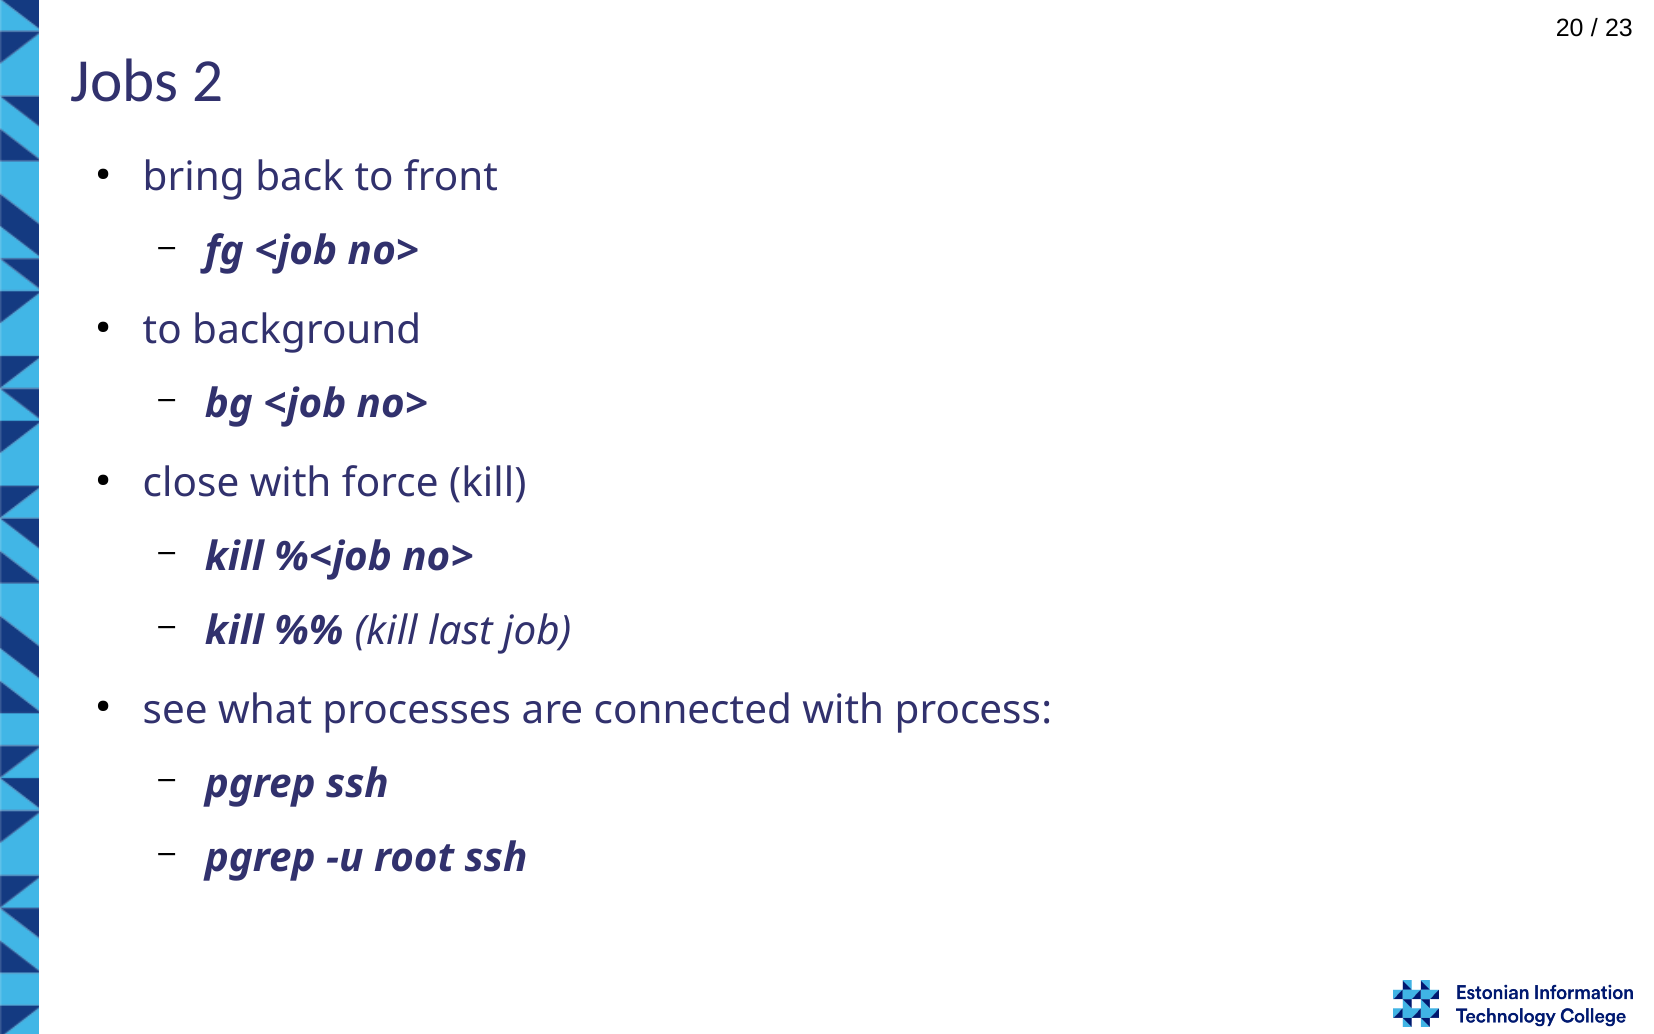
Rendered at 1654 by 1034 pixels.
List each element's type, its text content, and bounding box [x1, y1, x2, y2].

picture [1393, 980, 1633, 1027]
list bring back to front fg <job no> to background bg <job no> close with force (kill) kill %<job no> kill %% (kill last job) see what processes are connected with process: pgrep ssh pgrep -u root ssh [80, 147, 1536, 891]
title Jobs 2 [70, 41, 1630, 130]
